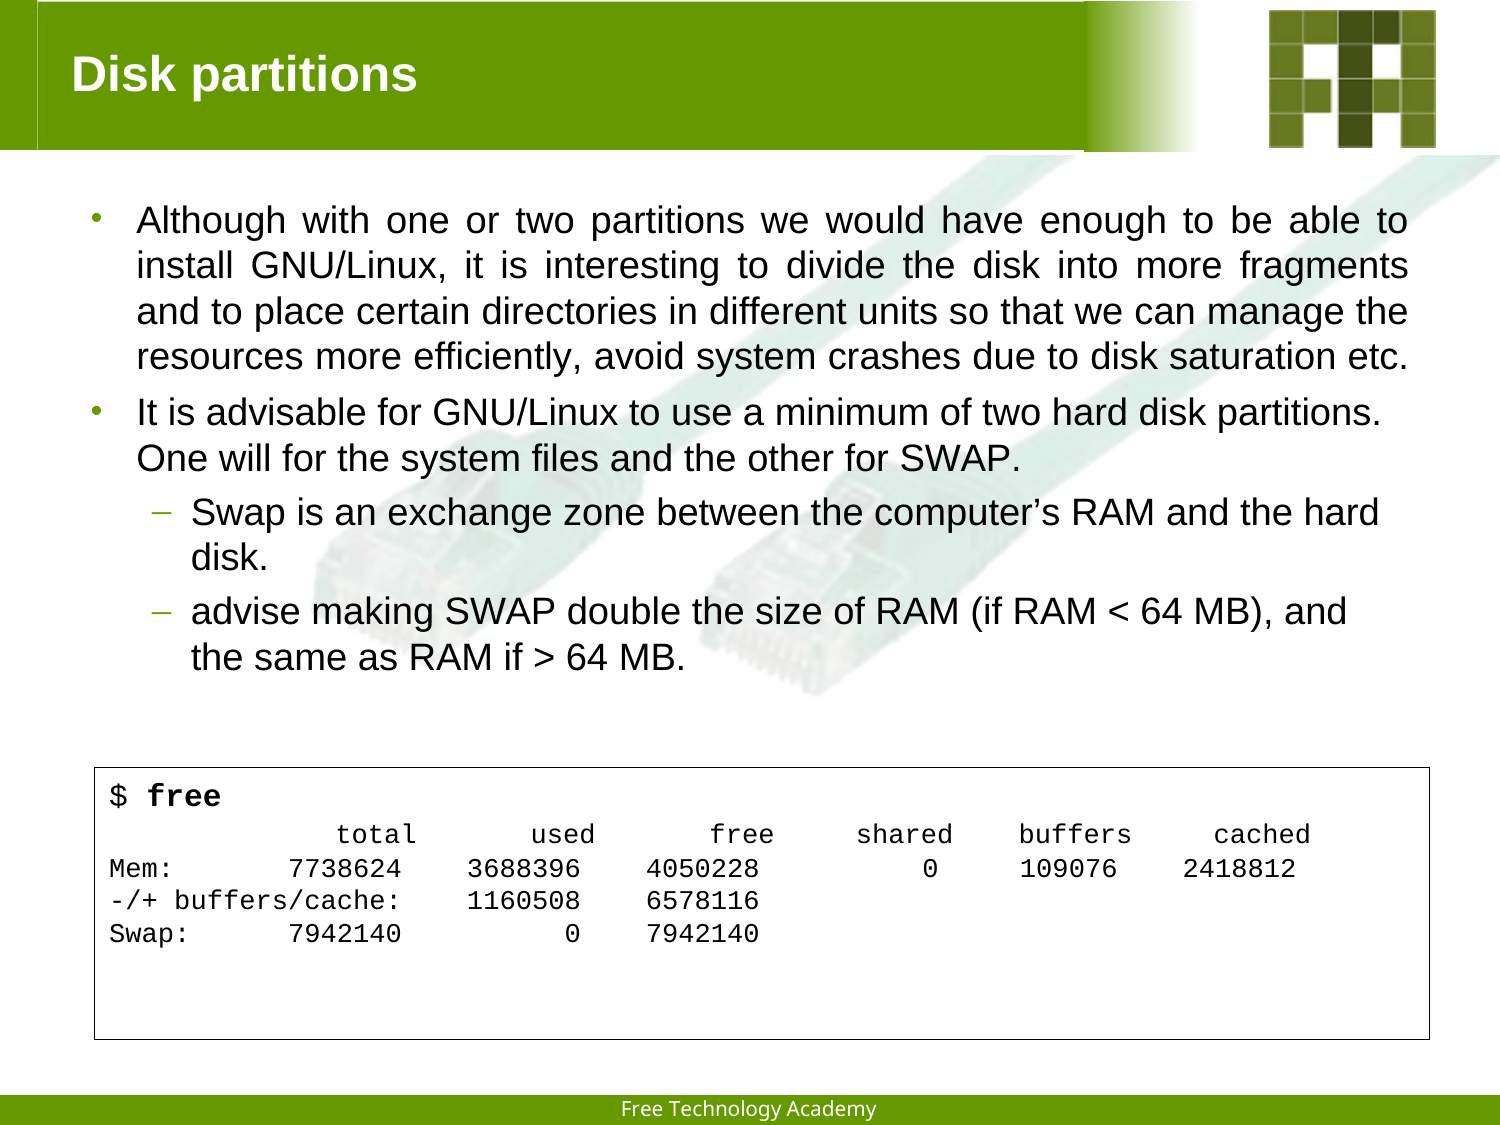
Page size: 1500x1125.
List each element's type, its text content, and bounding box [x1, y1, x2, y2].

picture [1269, 10, 1436, 148]
list Although with one or two partitions we would have enough to be able to install GNU/Linux, it is interesting to divide the disk into more fragments and to place certain directories in different units so that we can manage the resources more efficiently, avoid system crashes due to disk saturation etc. It is advisable for GNU/Linux to use a minimum of two hard disk partitions. One will for the system files and the other for SWAP. Swap is an exchange zone between the computer’s RAM and the hard disk. advise making SWAP double the size of RAM (if RAM < 64 MB), and the same as RAM if > 64 MB. [75, 187, 1426, 733]
text_box $ free total used free shared buffers cached Mem: 7738624 3688396 4050228 0 109076 2418812 -/+ buffers/cache: 1160508 6578116 Swap: 7942140 0 7942140 [94, 767, 1430, 1040]
title Disk partitions [56, 1, 1107, 152]
